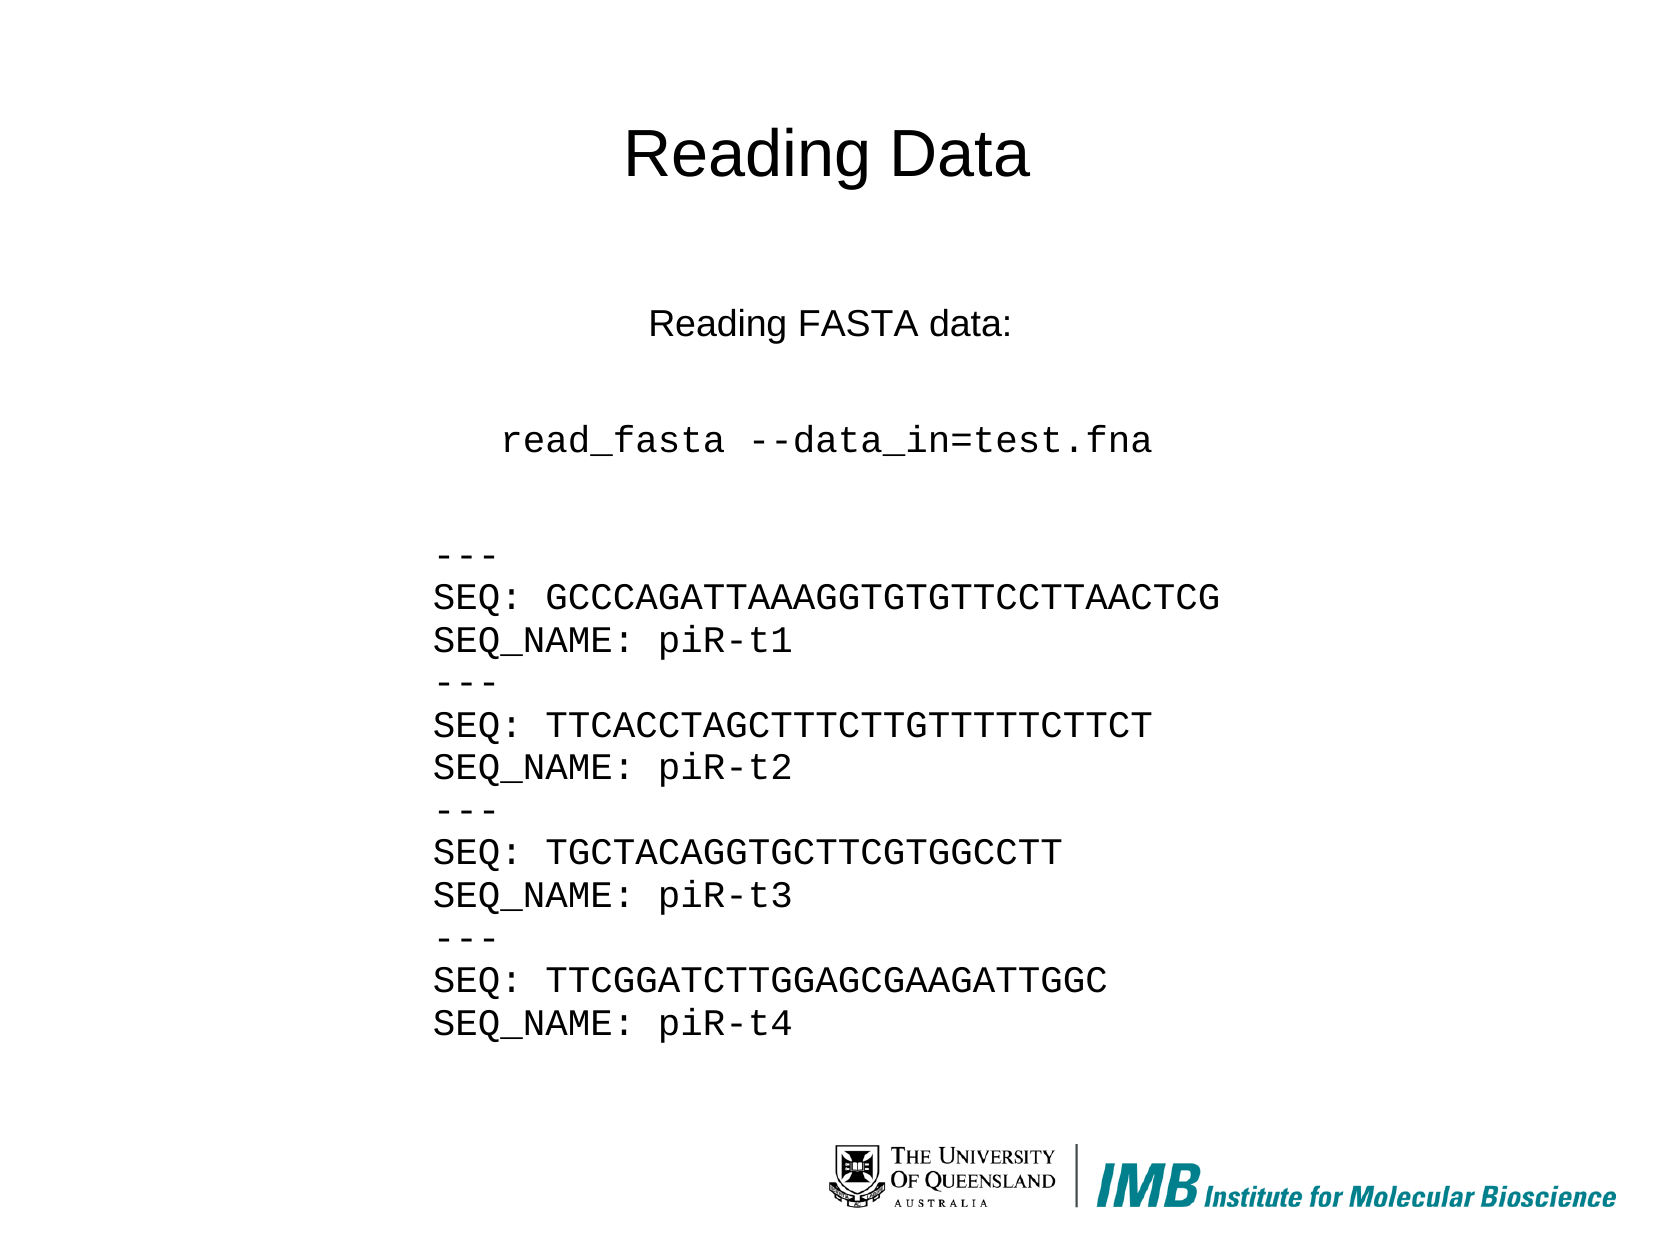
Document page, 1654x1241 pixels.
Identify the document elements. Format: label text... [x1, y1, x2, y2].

title Reading Data [82, 49, 1571, 257]
text_box Reading FASTA data: [633, 295, 1021, 353]
text_box --- SEQ: GCCCAGATTAAAGGTGTGTTCCTTAACTCG SEQ_NAME: piR-t1 --- SEQ: TTCACCTAGCTTTCTTGTTTTTCTTCT SEQ_NAME: piR-t2 --- SEQ: TGCTACAGGTGCTTCGTGGCCTT SEQ_NAME: piR-t3 --- SEQ: TTCGGATCTTGGAGCGAAGATTGGC SEQ_NAME: piR-t4 [418, 528, 1236, 1057]
text_box read_fasta --data_in=test.fna [485, 413, 1168, 471]
picture [826, 1142, 1618, 1211]
